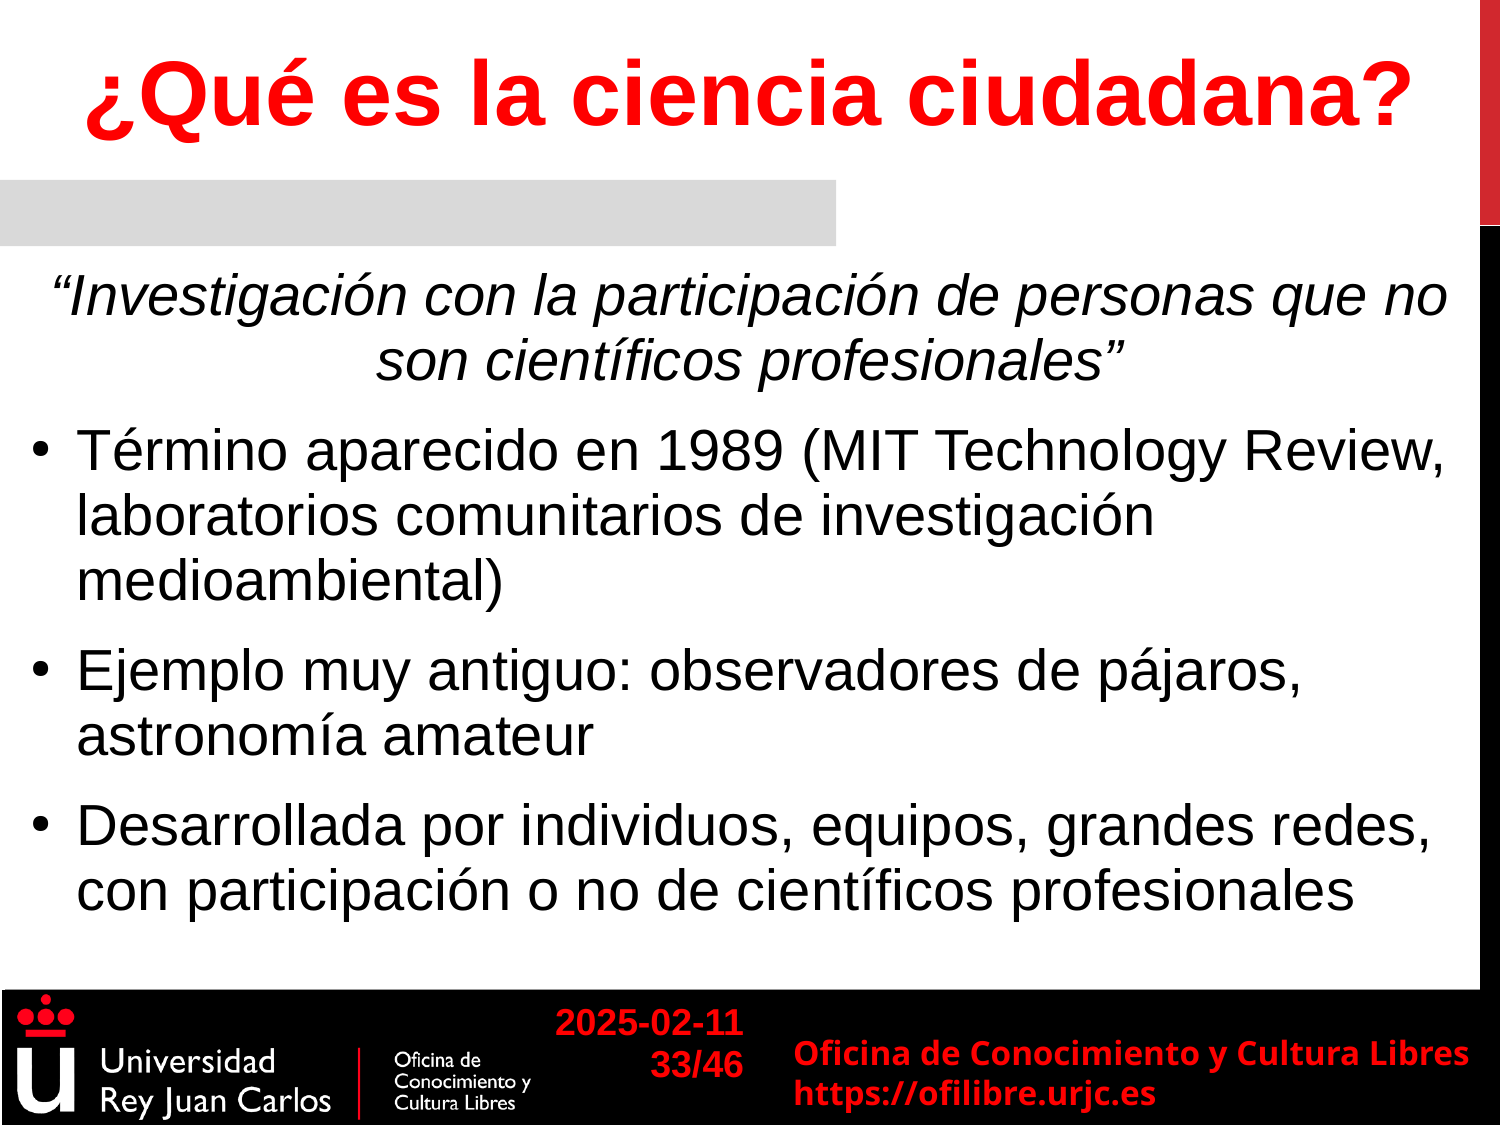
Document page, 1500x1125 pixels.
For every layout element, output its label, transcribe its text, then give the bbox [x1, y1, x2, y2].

picture [17, 994, 531, 1120]
title ¿Qué es la ciencia ciudadana? [75, 0, 1425, 197]
list “Investigación con la participación de personas que no son científicos profesionales” Término aparecido en 1989 (MIT Technology Review, laboratorios comunitarios de investigación medioambiental) Ejemplo muy antiguo: observadores de pájaros, astronomía amateur Desarrollada por individuos, equipos, grandes redes, con participación o no de científicos profesionales [15, 263, 1486, 931]
